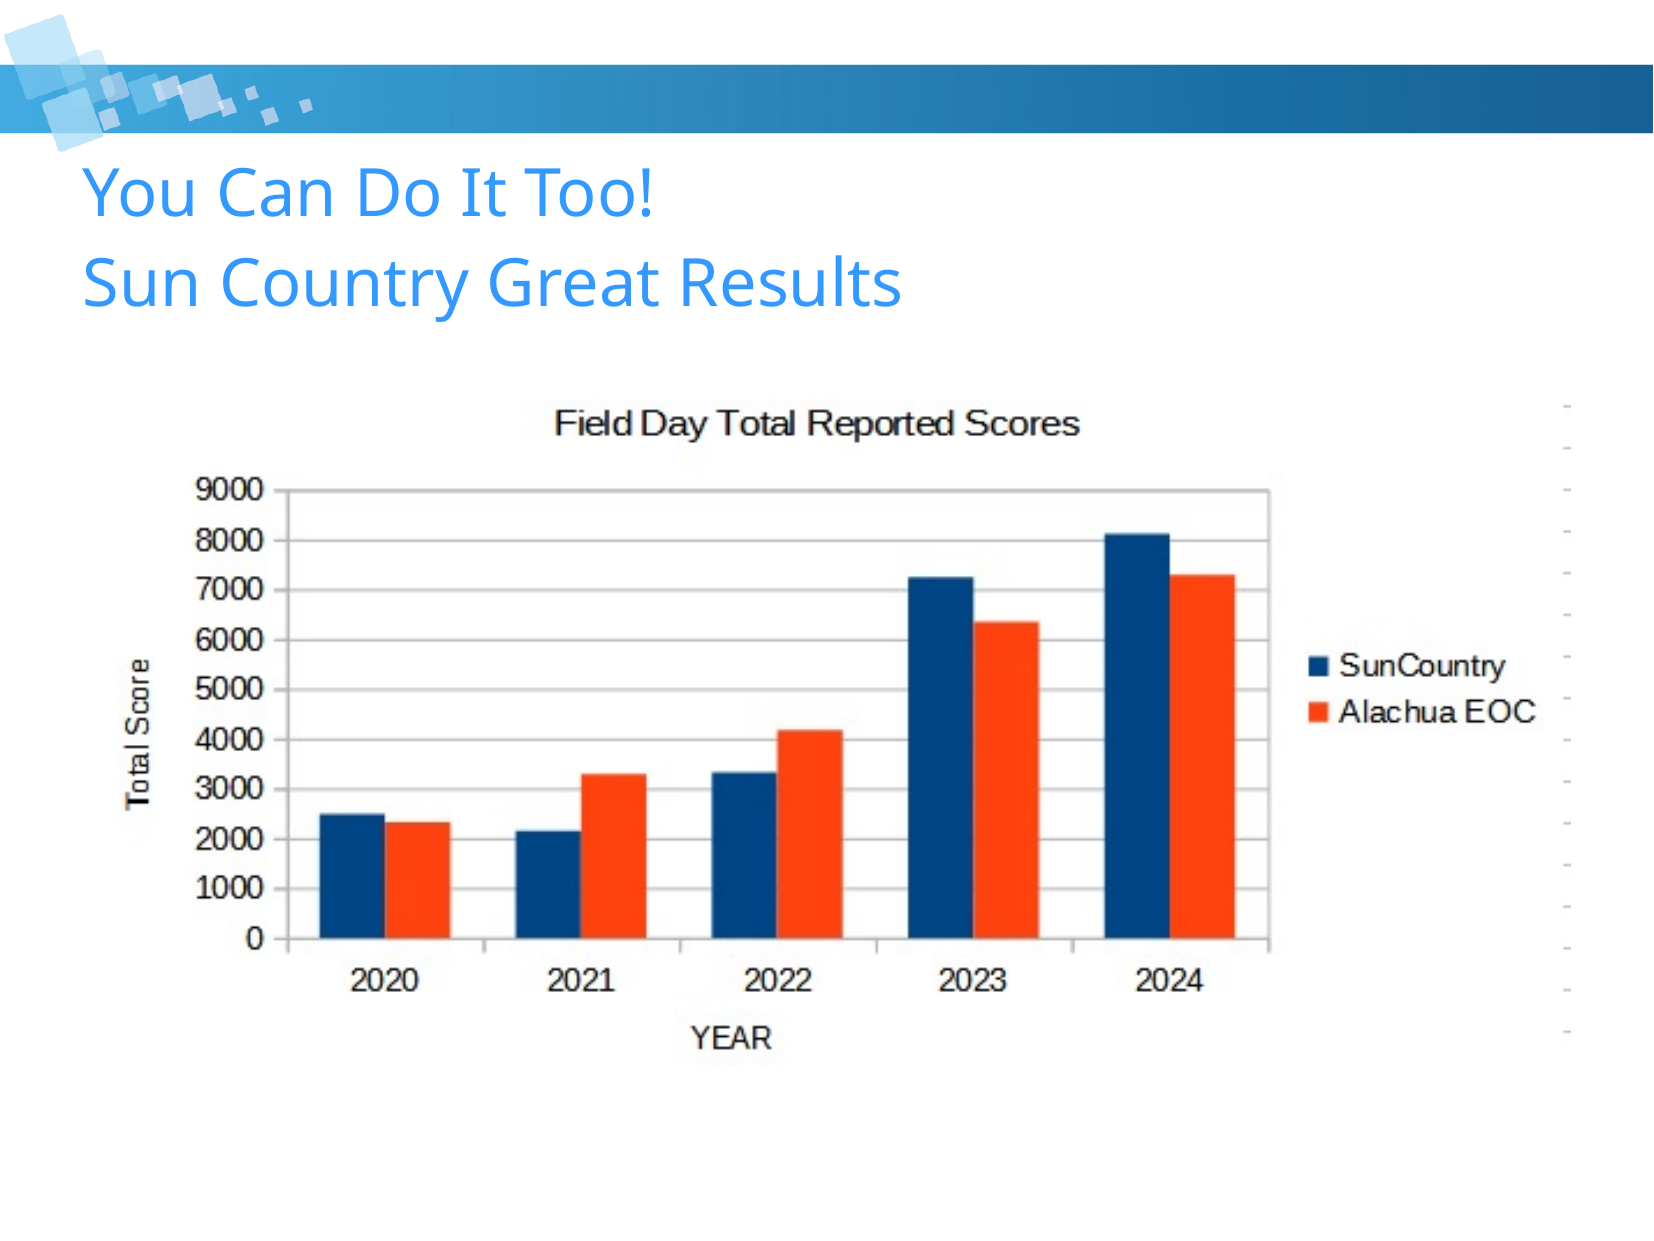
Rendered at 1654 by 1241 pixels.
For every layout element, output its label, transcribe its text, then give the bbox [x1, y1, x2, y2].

picture [0, 0, 1653, 1238]
title You Can Do It Too! Sun Country Great Results [82, 132, 1571, 340]
